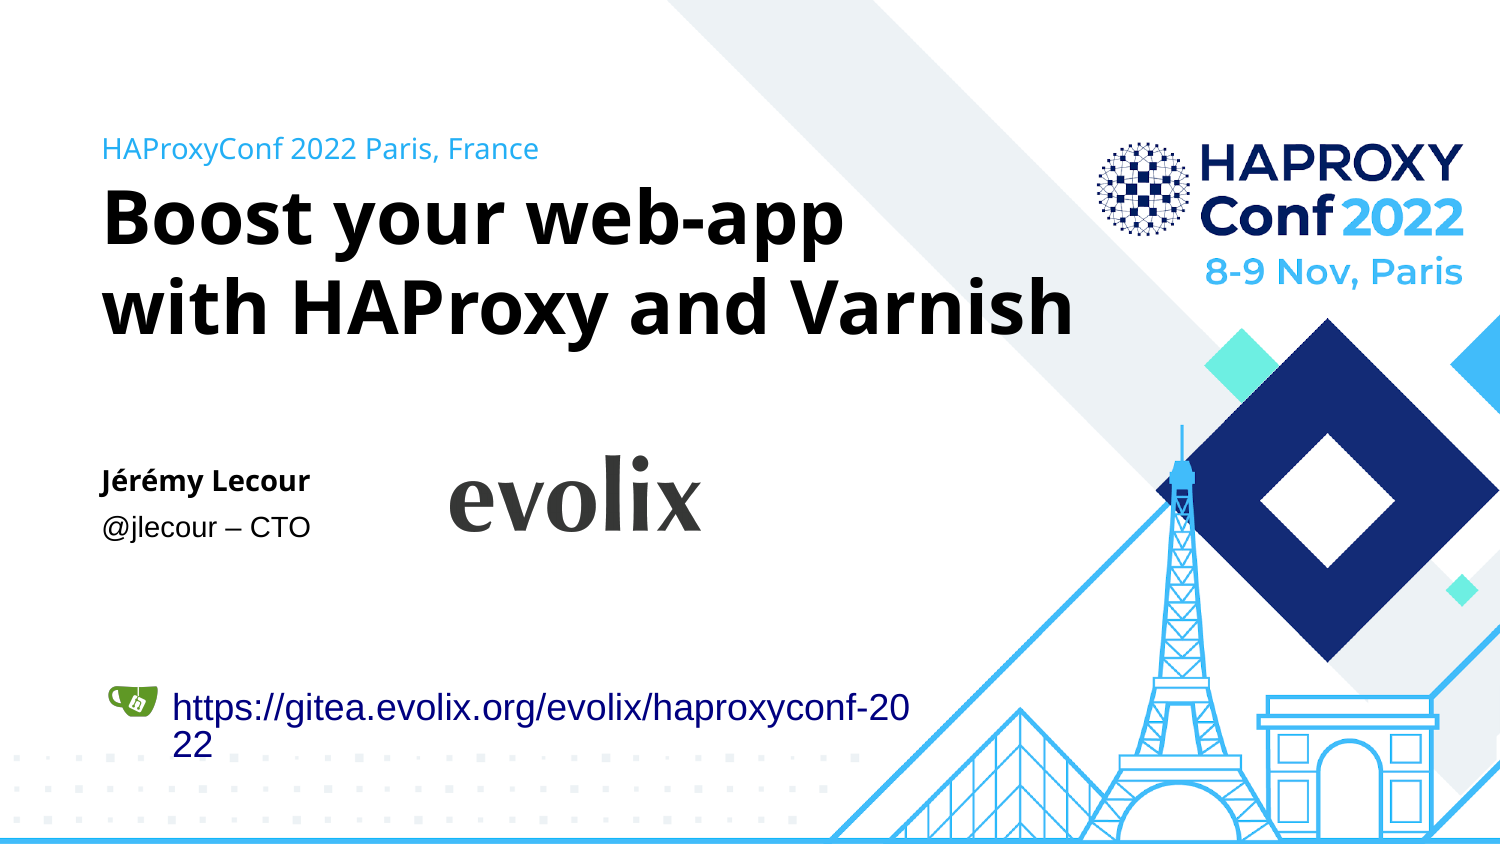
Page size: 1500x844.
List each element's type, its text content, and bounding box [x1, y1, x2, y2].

title Boost your web-app with HAProxy and Varnish [86, 190, 1157, 383]
picture [0, 0, 1500, 844]
text_box @jlecour – CTO [86, 493, 497, 581]
text_box https://gitea.evolix.org/evolix/haproxyconf-2022 [157, 667, 930, 743]
text_box Jérémy Lecour [86, 446, 497, 493]
subtitle HAProxyConf 2022 Paris, France [86, 101, 1162, 190]
